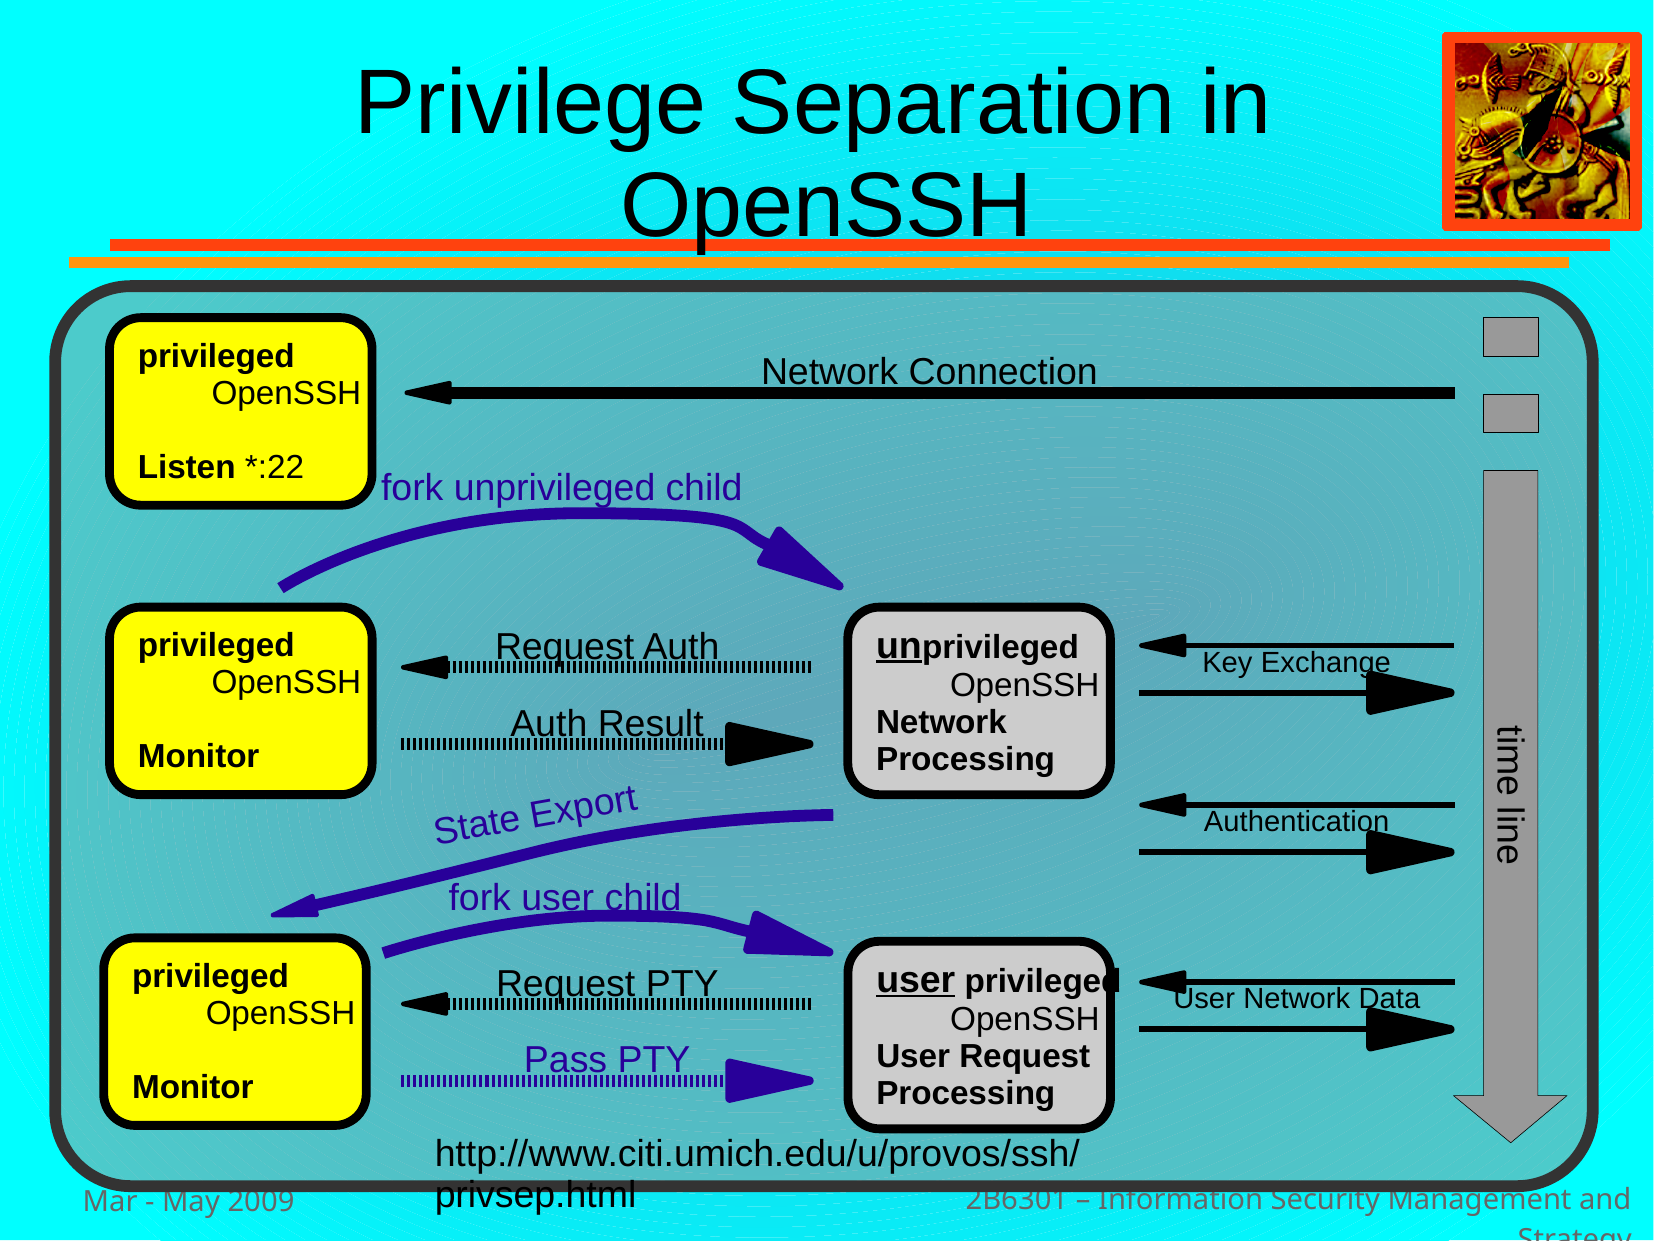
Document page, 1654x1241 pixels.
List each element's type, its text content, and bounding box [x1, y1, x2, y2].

title Privilege Separation in OpenSSH [82, 39, 1571, 267]
text_box privileged OpenSSH Monitor [103, 937, 367, 1126]
text_box time line [1483, 317, 1538, 356]
text_box http://www.citi.umich.edu/u/provos/ssh/privsep.html [417, 1121, 1300, 1189]
text_box [55, 286, 1593, 1187]
text_box fork user child [420, 866, 710, 934]
text_box State Export [410, 762, 661, 871]
picture [1571, 43, 1630, 219]
text_box privileged OpenSSH Monitor [109, 607, 373, 795]
text_box privileged OpenSSH Listen *:22 [109, 317, 373, 506]
text_box unprivileged OpenSSH Network Processing [847, 607, 1111, 795]
text_box time line [1483, 394, 1538, 433]
text_box time line [1453, 470, 1568, 1143]
text_box user privileged OpenSSH User Request Processing [847, 941, 1111, 1129]
